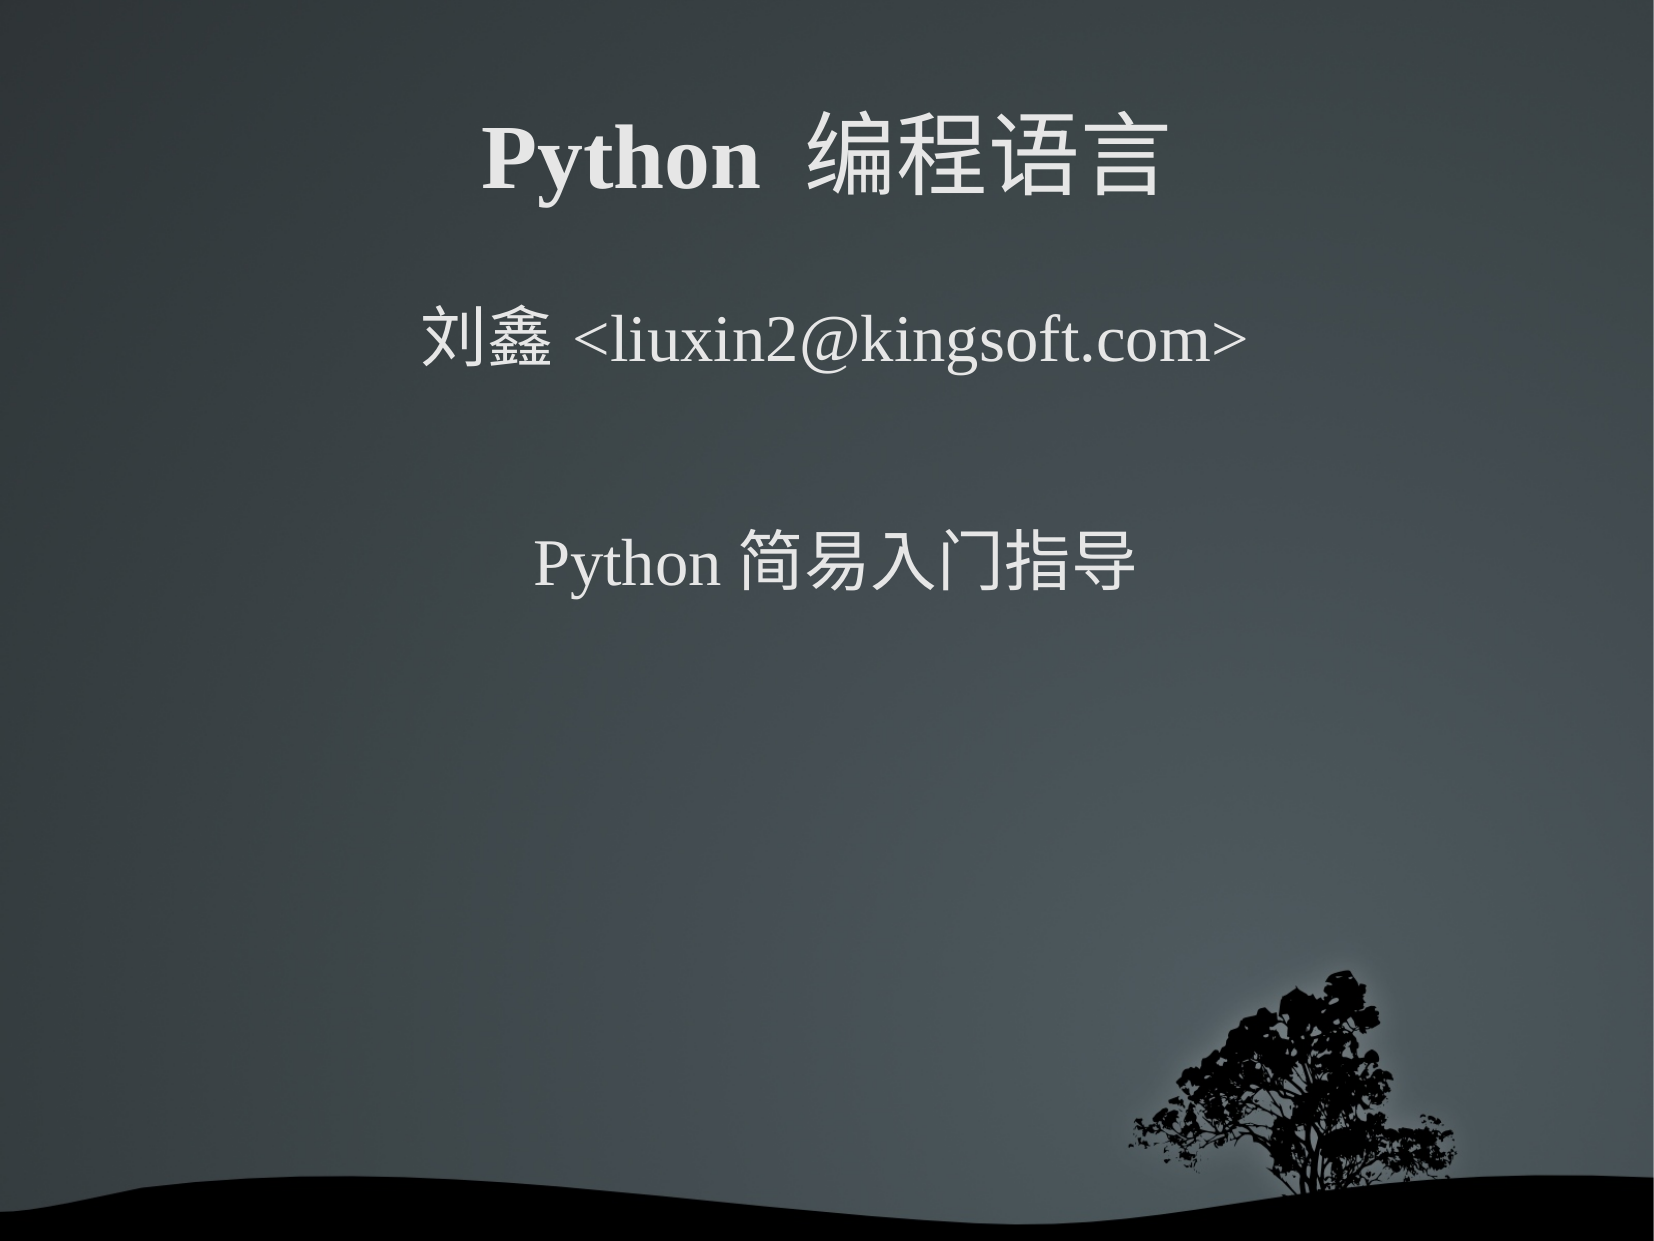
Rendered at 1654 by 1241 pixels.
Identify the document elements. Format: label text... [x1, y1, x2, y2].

title Python 编程语言 [82, 49, 1571, 257]
picture [0, 0, 1654, 1241]
list 刘鑫<liuxin2@kingsoft.com> Python简易入门指导 [82, 290, 1571, 1109]
